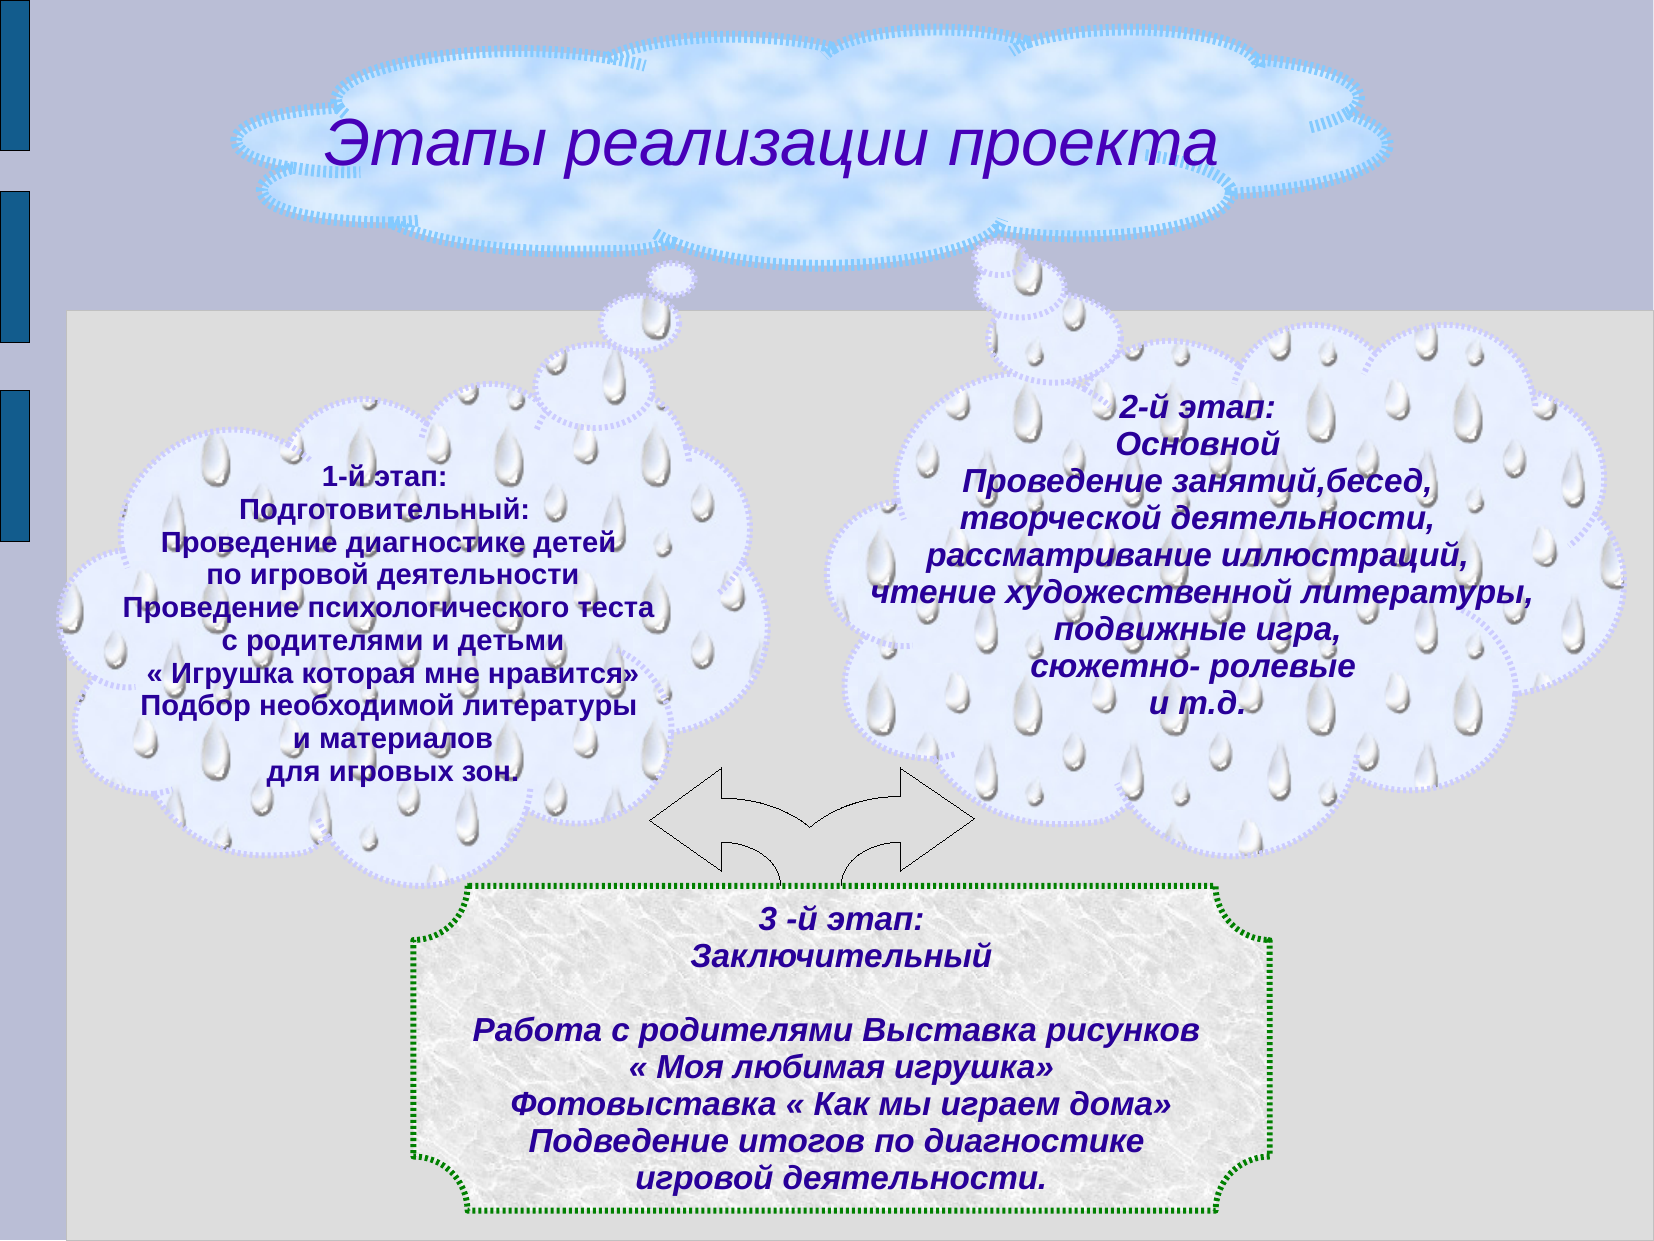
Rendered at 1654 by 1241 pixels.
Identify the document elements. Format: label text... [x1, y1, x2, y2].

text_box 3 -й этап: Заключительный Работа с родителями Выставка рисунков « Моя любимая игрушка» Фотовыставка « Как мы играем дома» Подведение итогов по диагностике игровой деятельности. [413, 885, 1270, 1211]
text_box 1-й этап: Подготовительный: Проведение диагностике детей по игровой деятельности Проведение психологического теста с родителями и детьми « Игрушка которая мне нравится» Подбор необходимой литературы и материалов для игровых зон. [59, 295, 768, 886]
text_box Этапы реализации проекта [236, 29, 1388, 266]
text_box 2-й этап: Основной Проведение занятий,бесед, творческой деятельности, рассматривание иллюстраций, чтение художественной литературы, подвижные игра, сюжетно- ролевые и т.д. [826, 240, 1625, 857]
